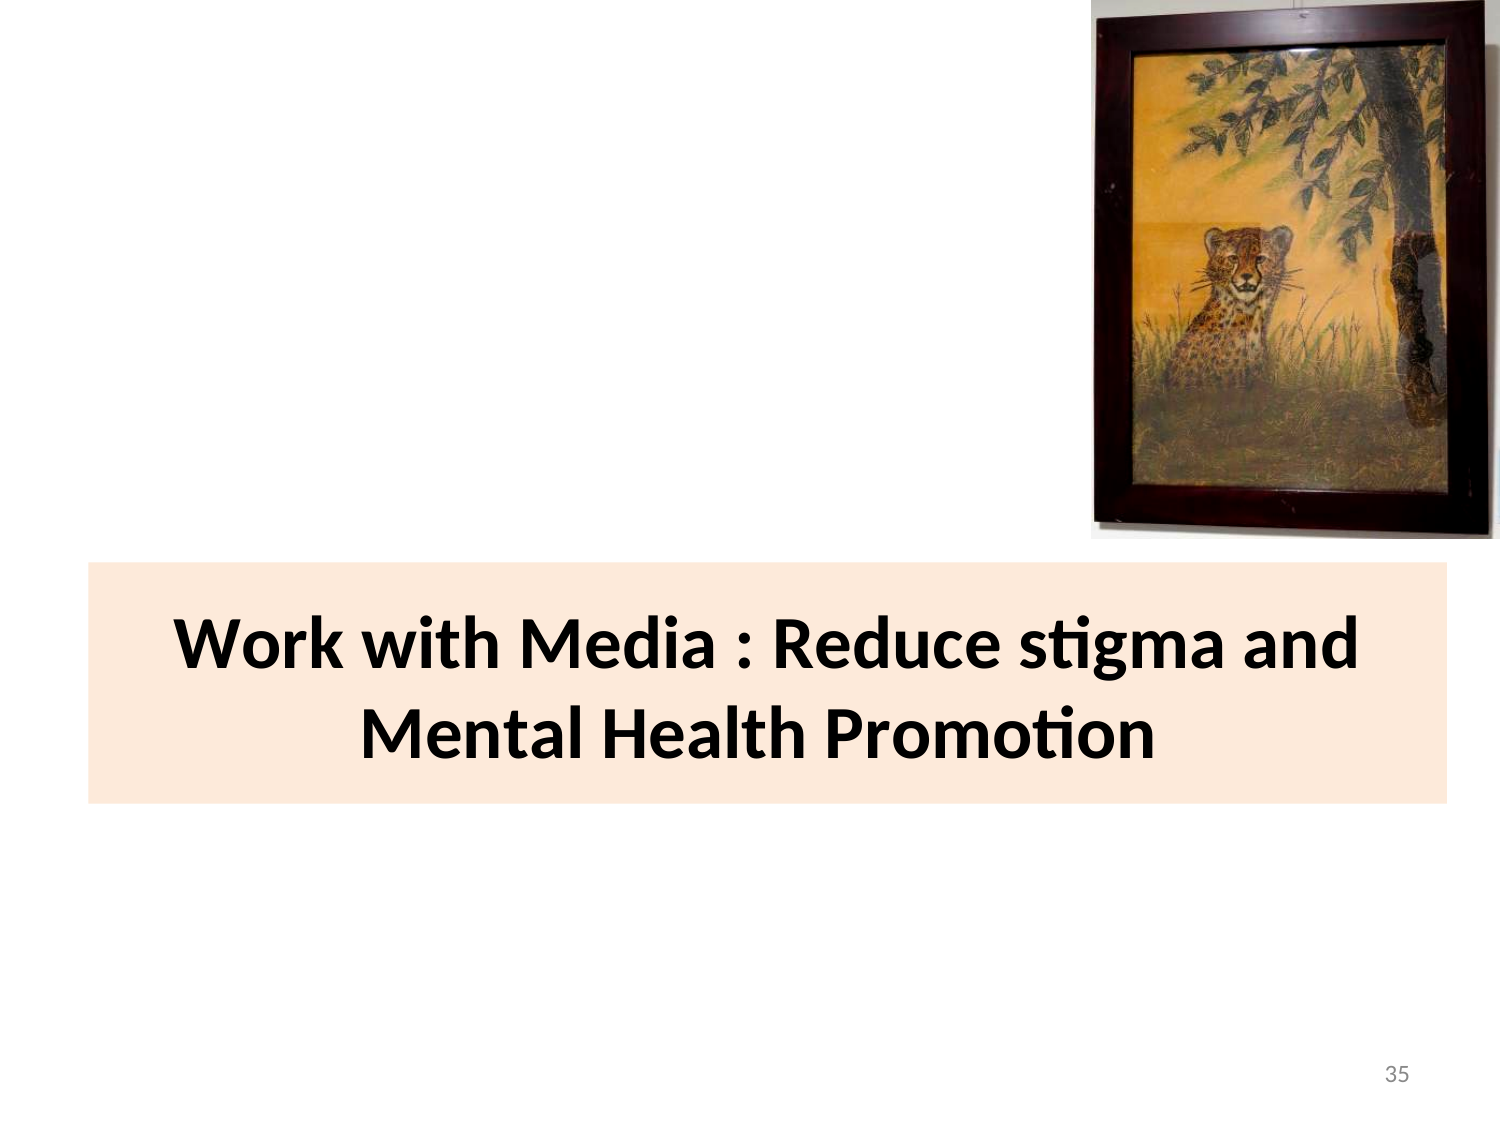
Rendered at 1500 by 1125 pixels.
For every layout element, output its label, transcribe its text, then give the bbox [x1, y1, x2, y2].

picture [1091, 0, 1500, 539]
text_box <編號> [1074, 1042, 1426, 1103]
title Work with Media : Reduce stigma and Mental Health Promotion [88, 562, 1447, 804]
